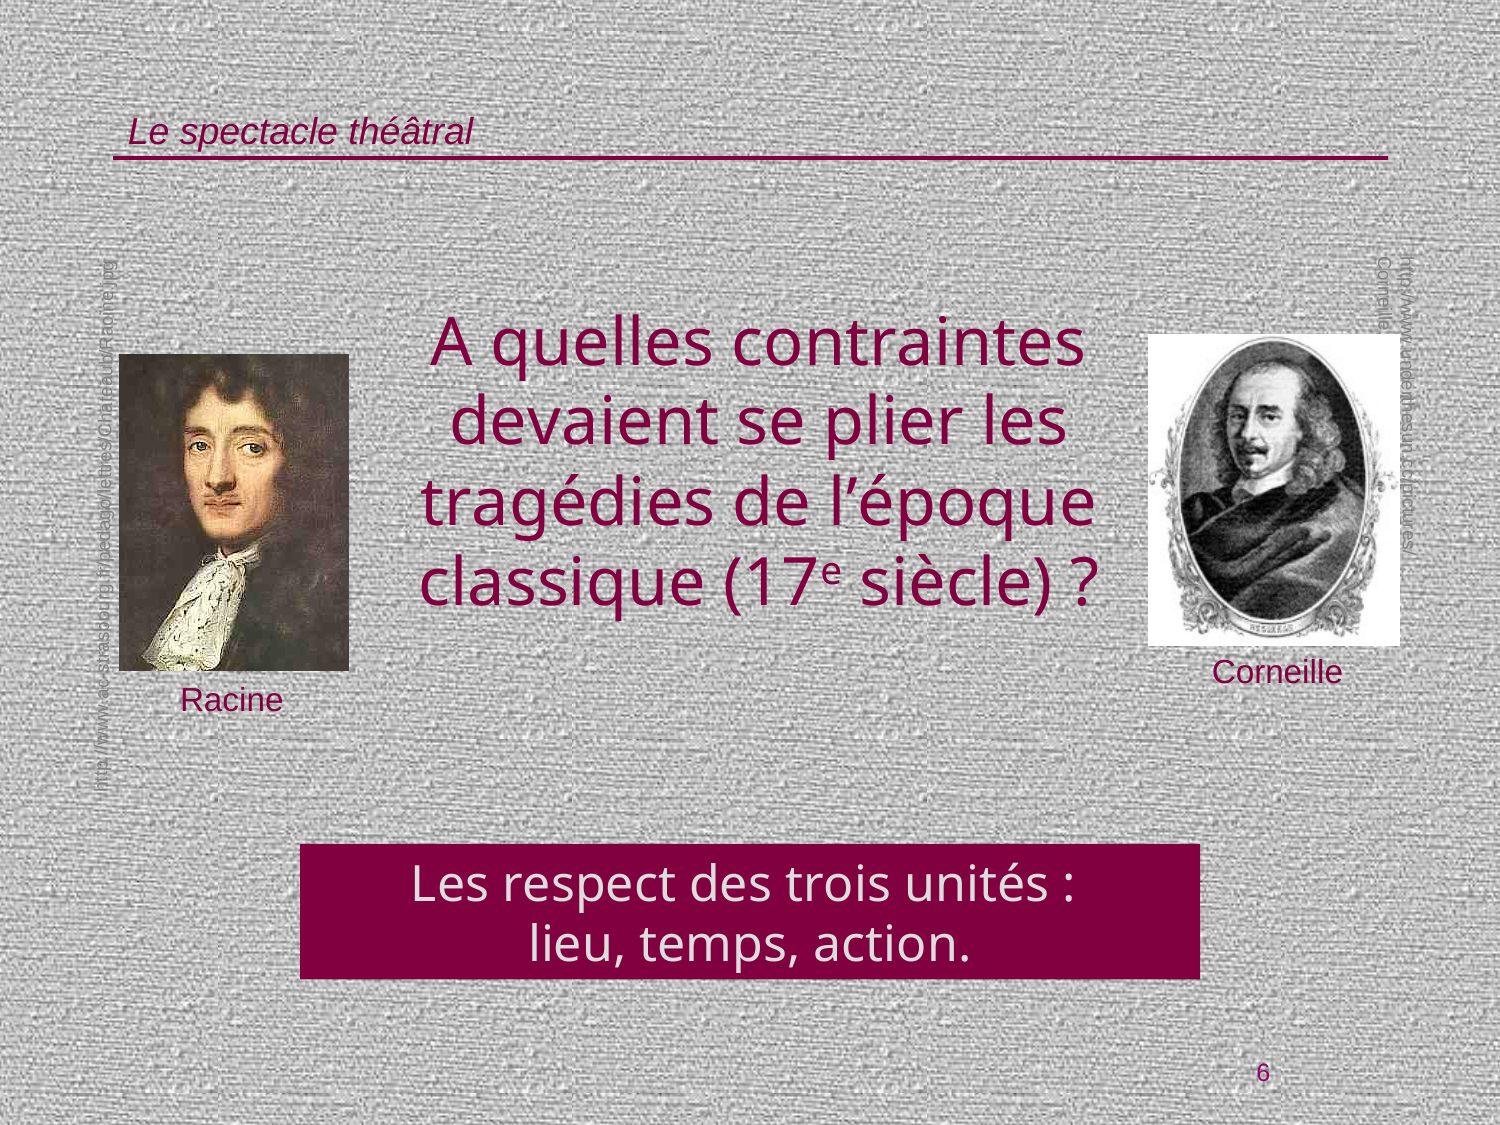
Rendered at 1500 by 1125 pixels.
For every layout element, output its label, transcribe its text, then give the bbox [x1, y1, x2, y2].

text_box Les respect des trois unités : lieu, temps, action. [300, 843, 1201, 980]
text_box A quelles contraintes devaient se plier les tragédies de l’époque classique (17e siècle) ? [398, 290, 1120, 626]
picture [0, 0, 1500, 1125]
text_box Racine [158, 670, 306, 727]
text_box http://www.underthesun.cc/pictures/Corneille,Pierre.jpg [1366, 241, 1431, 728]
text_box Corneille [1197, 642, 1373, 699]
text_box http://www.ac-strasbourg.fr/pedago/lettres/Chateaub/Racine.jpg [80, 237, 125, 808]
